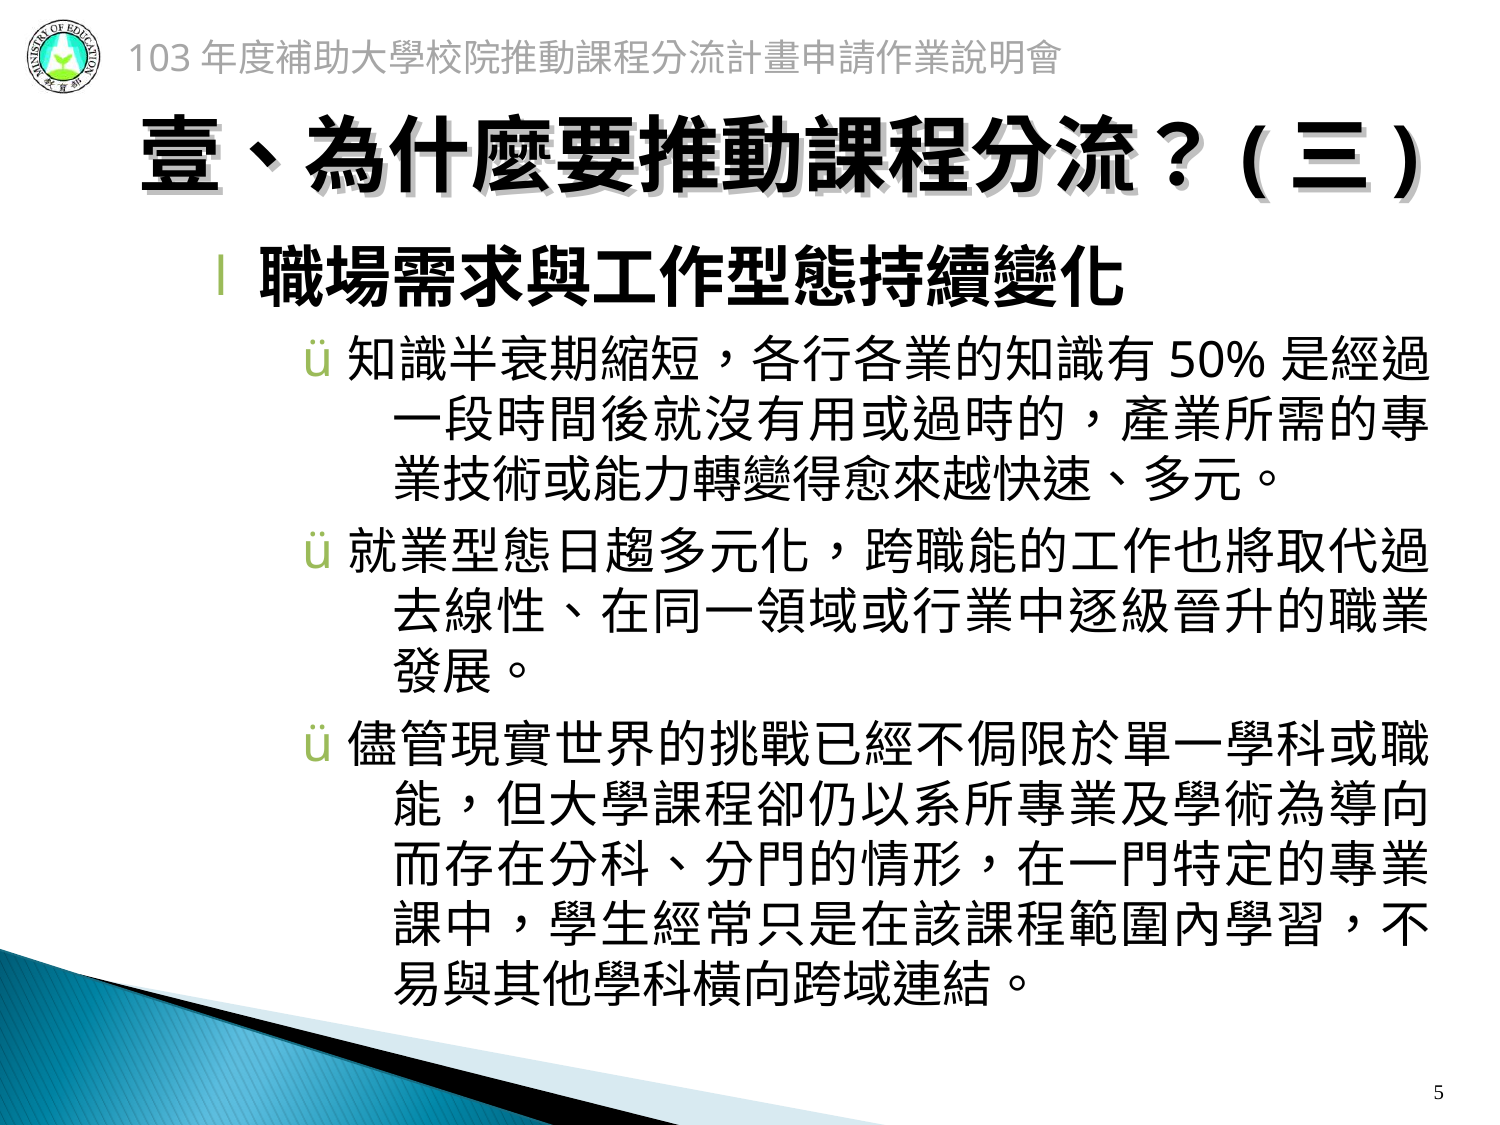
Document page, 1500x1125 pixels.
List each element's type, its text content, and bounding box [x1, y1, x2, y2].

text_box 職場需求與工作型態持續變化 知識半衰期縮短，各行各業的知識有50%是經過一段時間後就沒有用或過時的，產業所需的專業技術或能力轉變得愈來越快速、多元。 就業型態日趨多元化，跨職能的工作也將取代過去線性、在同一領域或行業中逐級晉升的職業發展。 儘管現實世界的挑戰已經不侷限於單一學科或職能，但大學課程卻仍以系所專業及學術為導向而存在分科、分門的情形，在一門特定的專業課中，學生經常只是在該課程範圍內學習，不易與其他學科橫向跨域連結。 [112, 219, 1447, 968]
text_box 5 [1418, 1051, 1479, 1112]
picture [17, 19, 102, 96]
text_box 103年度補助大學校院推動課程分流計畫申請作業說明會 [112, 26, 1436, 88]
text_box 壹、為什麼要推動課程分流？(三) [112, 95, 1447, 219]
